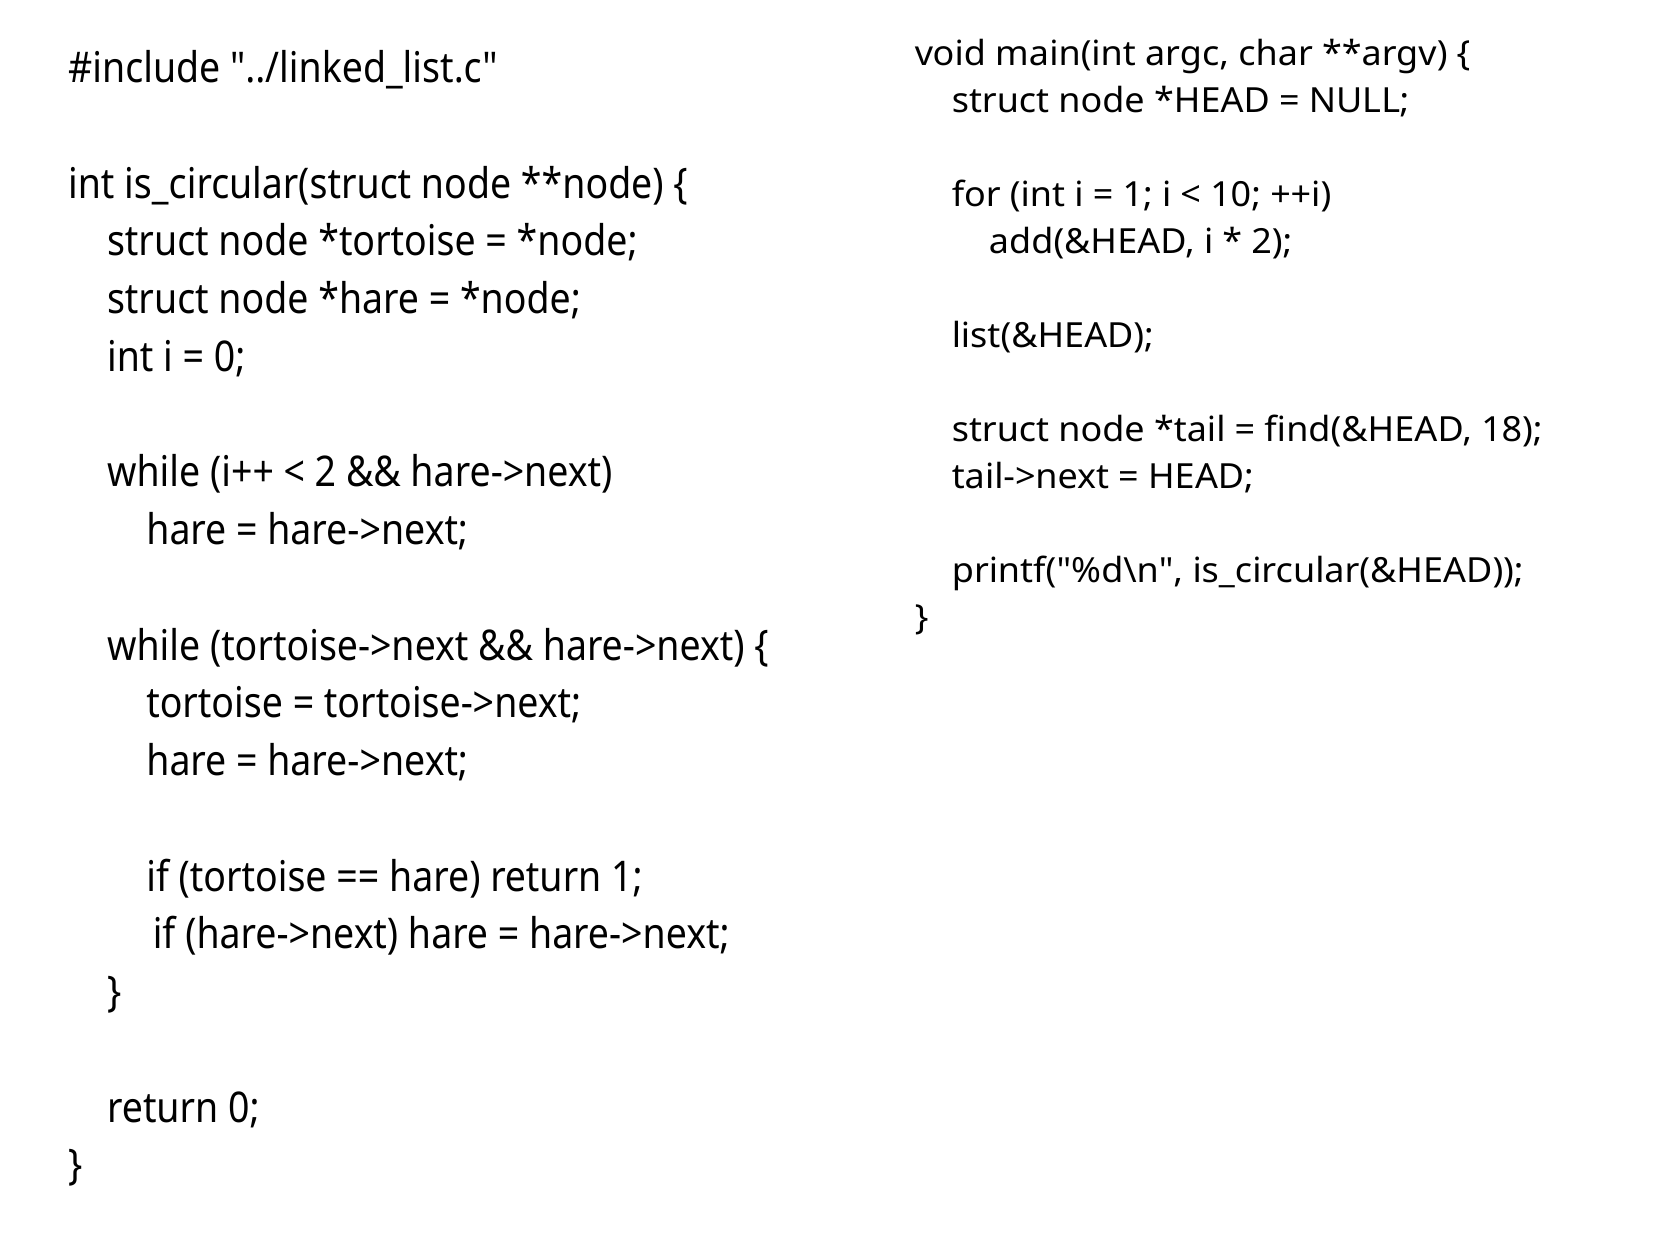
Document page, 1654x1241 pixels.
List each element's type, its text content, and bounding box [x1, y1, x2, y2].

text_box #include "../linked_list.c" int is_circular(struct node **node) { struct node *tortoise = *node; struct node *hare = *node; int i = 0; while (i++ < 2 && hare->next) hare = hare->next; while (tortoise->next && hare->next) { tortoise = tortoise->next; hare = hare->next; if (tortoise == hare) return 1; if (hare->next) hare = hare->next; } return 0; } [53, 30, 786, 1201]
text_box void main(int argc, char **argv) { struct node *HEAD = NULL; for (int i = 1; i < 10; ++i) add(&HEAD, i * 2); list(&HEAD); struct node *tail = find(&HEAD, 18); tail->next = HEAD; printf("%d\n", is_circular(&HEAD)); } [900, 21, 1561, 646]
